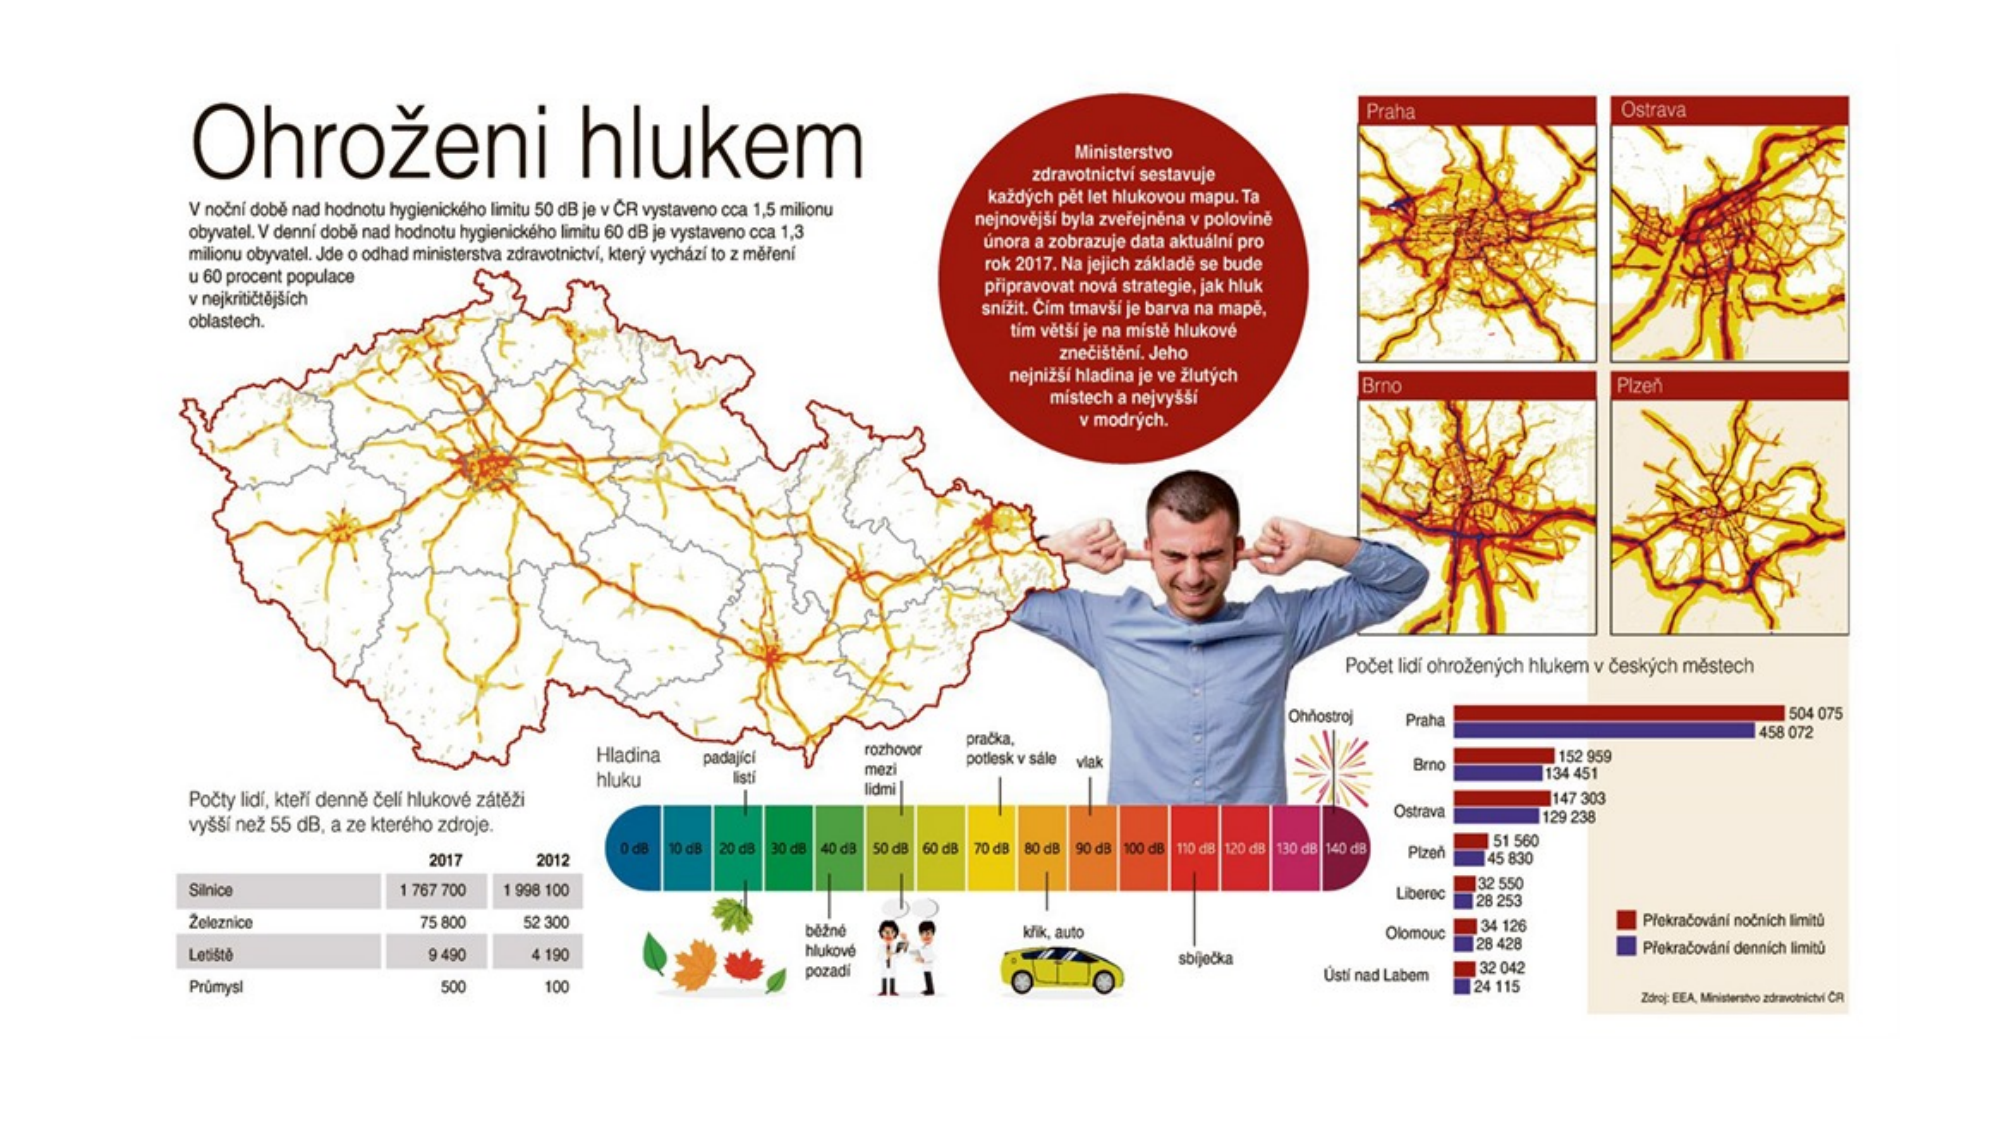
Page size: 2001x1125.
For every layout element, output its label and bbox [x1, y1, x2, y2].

picture [131, 44, 1900, 1039]
